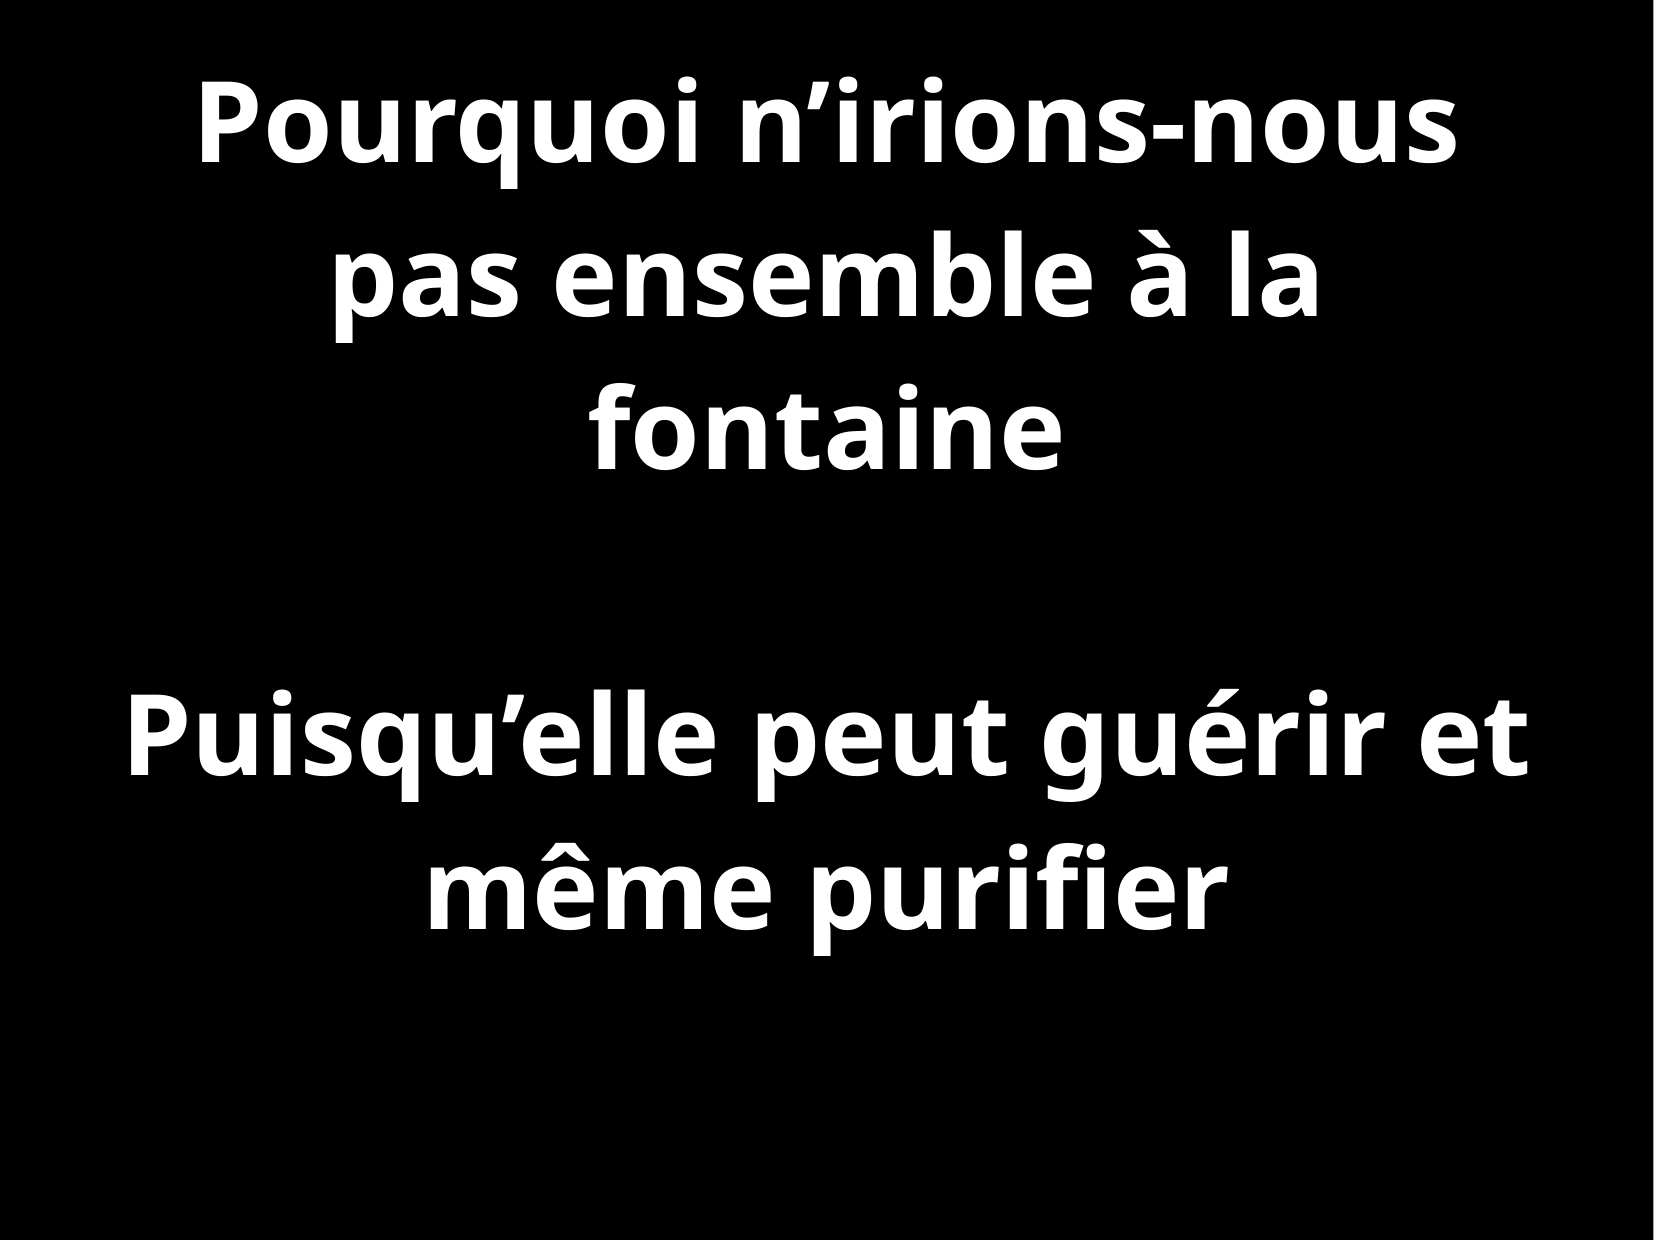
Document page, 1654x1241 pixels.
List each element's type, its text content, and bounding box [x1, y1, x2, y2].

subtitle Pourquoi n’irions-nous pas ensemble à la fontaine Puisqu’elle peut guérir et même purifier [82, 49, 1571, 1109]
